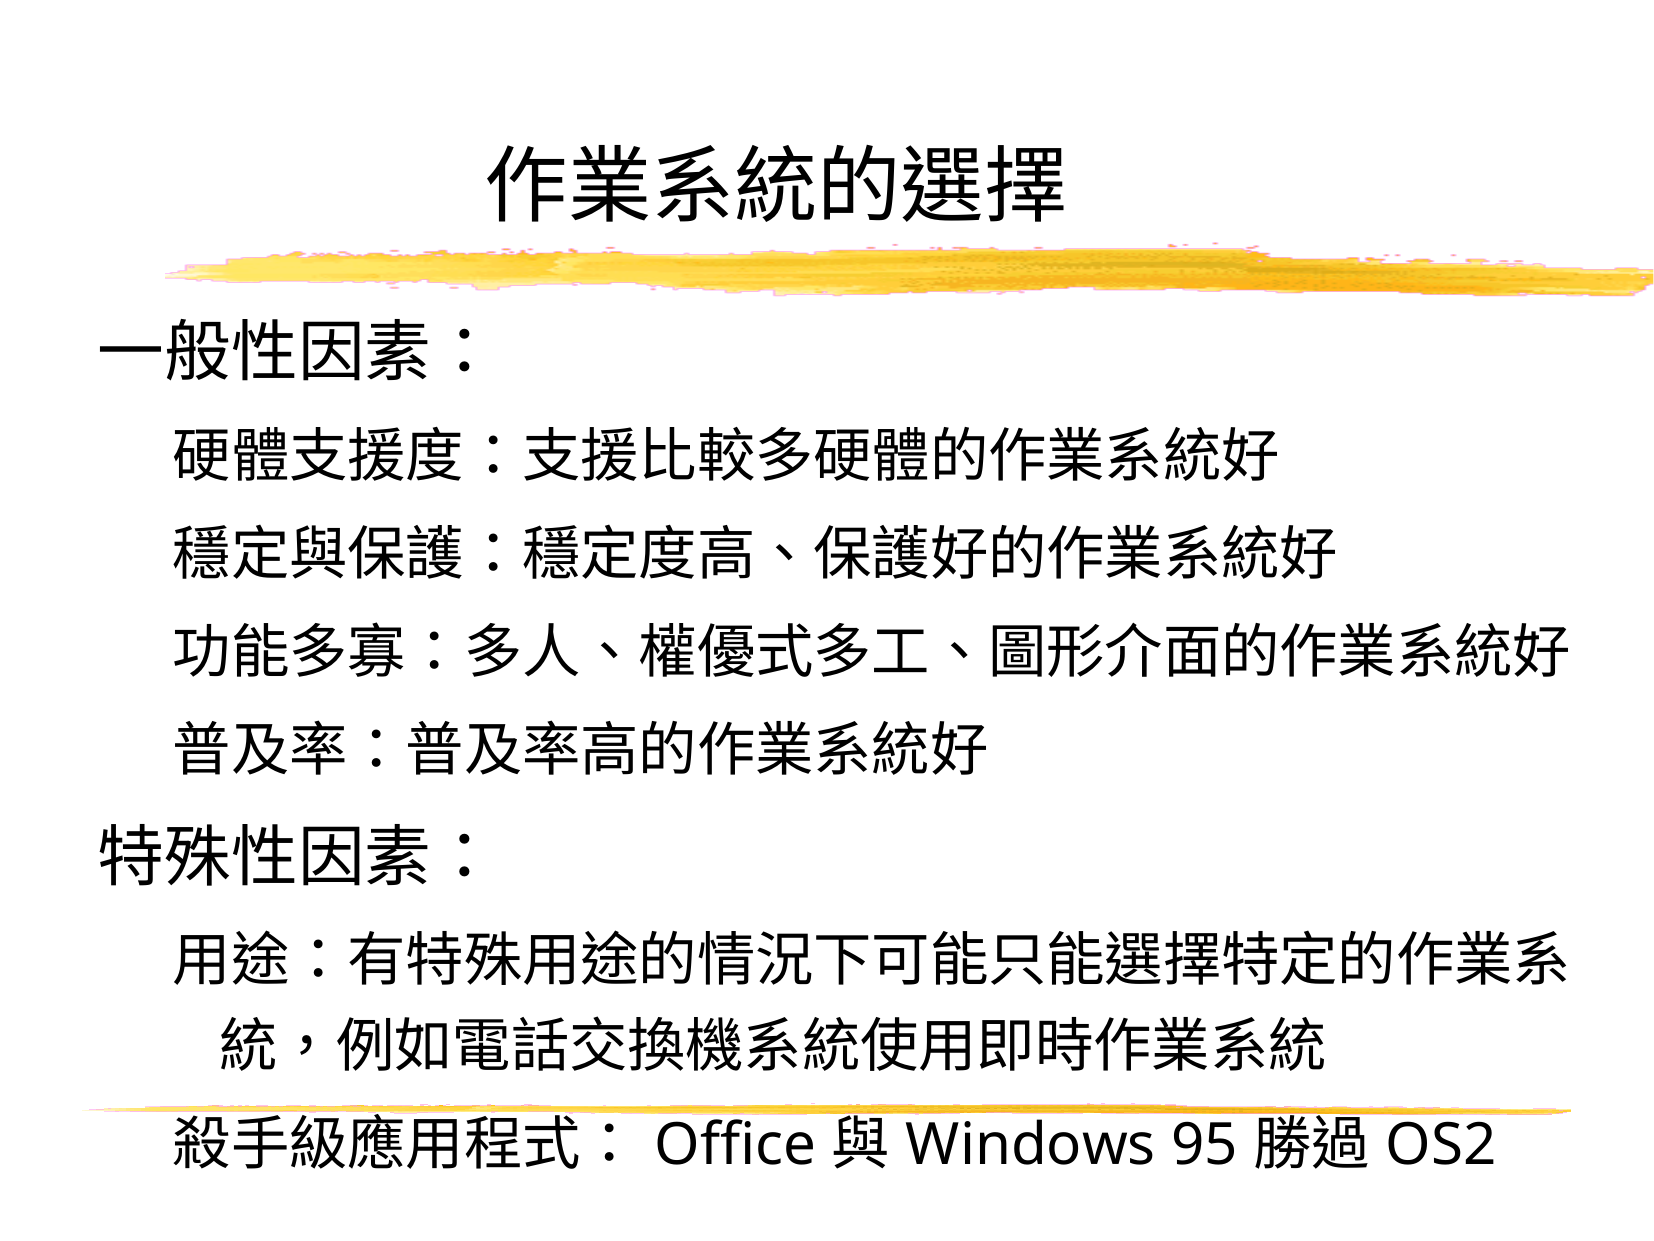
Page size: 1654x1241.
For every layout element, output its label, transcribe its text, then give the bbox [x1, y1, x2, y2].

title 作業系統的選擇 [73, 41, 1479, 249]
picture [165, 237, 1654, 308]
list 一般性因素： 硬體支援度：支援比較多硬體的作業系統好 穩定與保護：穩定度高、保護好的作業系統好 功能多寡：多人、權優式多工、圖形介面的作業系統好 普及率：普及率高的作業系統好 特殊性因素： 用途：有特殊用途的情況下可能只能選擇特定的作業系統，例如電話交換機系統使用即時作業系統 殺手級應用程式：Office與Windows 95勝過OS2 [83, 289, 1604, 1145]
